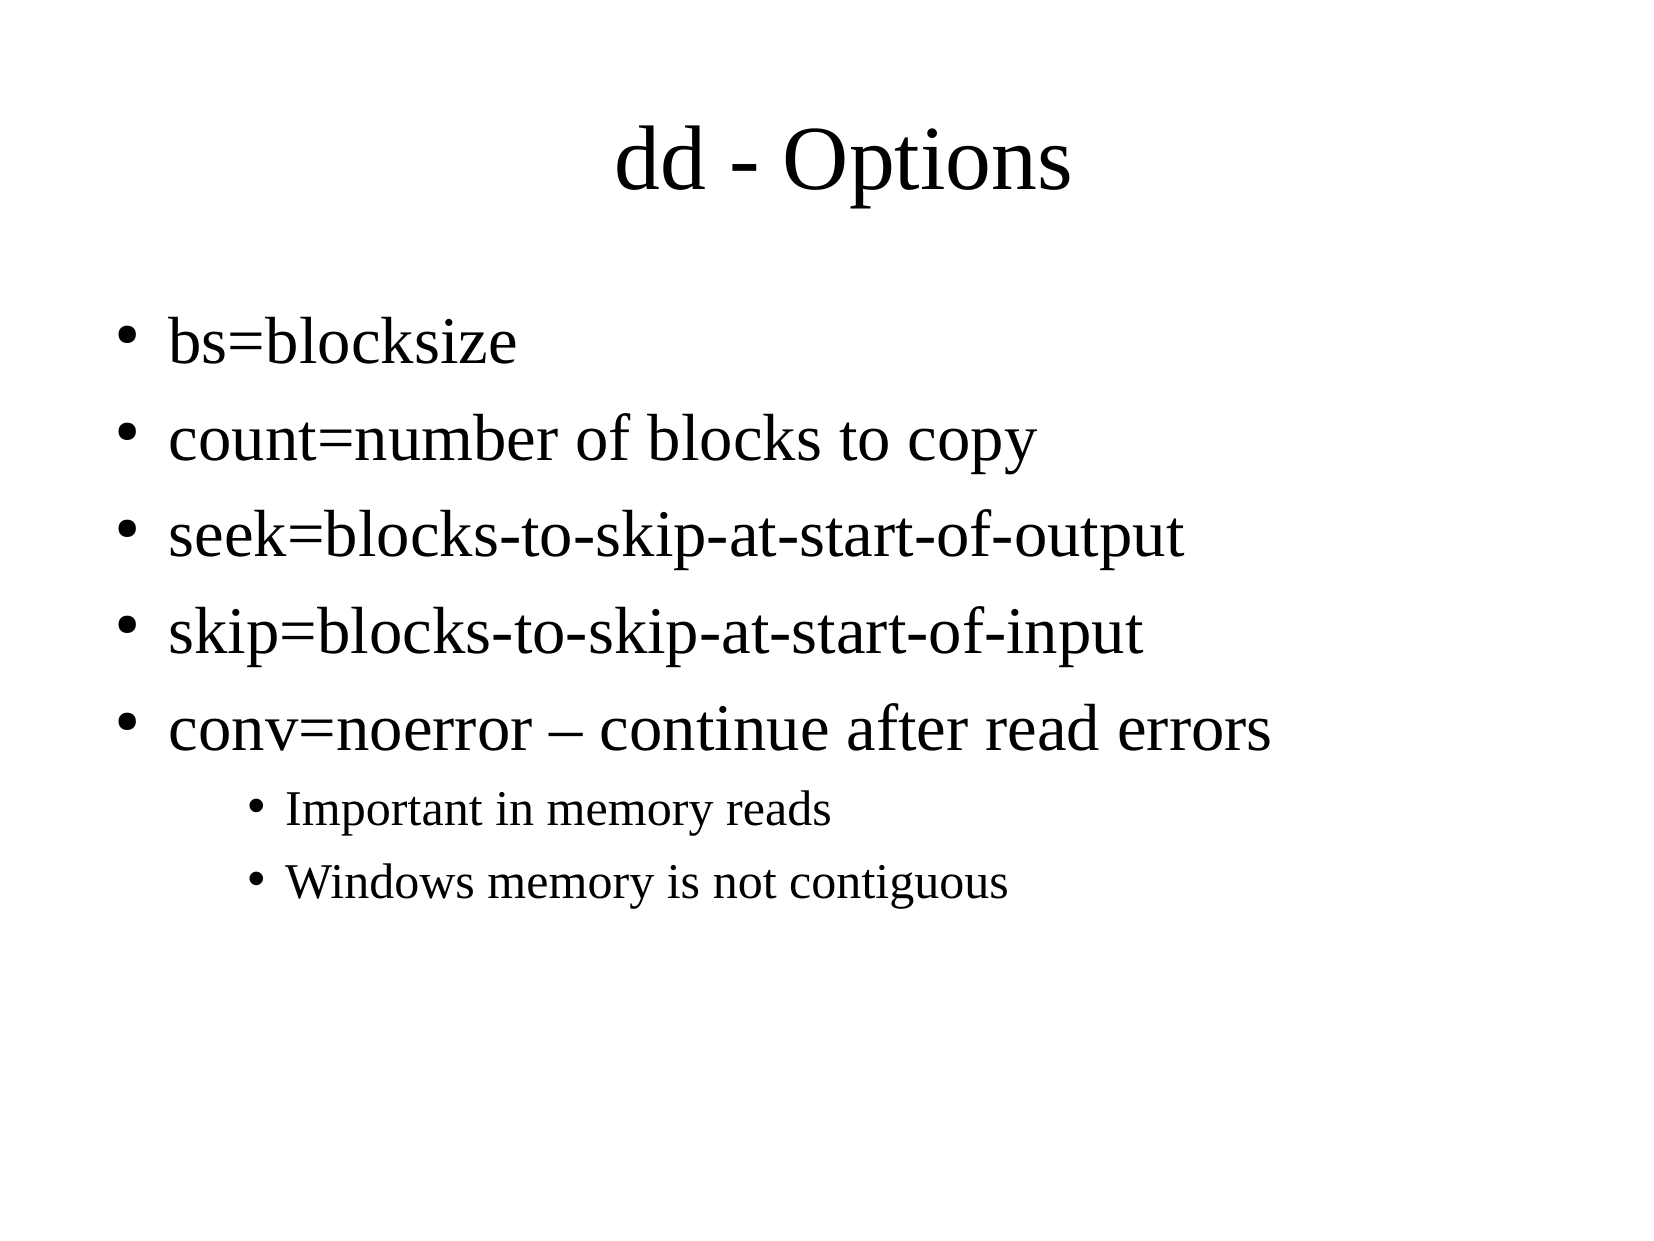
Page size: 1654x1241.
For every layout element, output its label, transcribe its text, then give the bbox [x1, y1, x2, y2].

title dd - Options [82, 49, 1571, 257]
list bs=blocksize count=number of blocks to copy seek=blocks-to-skip-at-start-of-output skip=blocks-to-skip-at-start-of-input conv=noerror – continue after read errors Important in memory reads Windows memory is not contiguous [82, 289, 1571, 1157]
